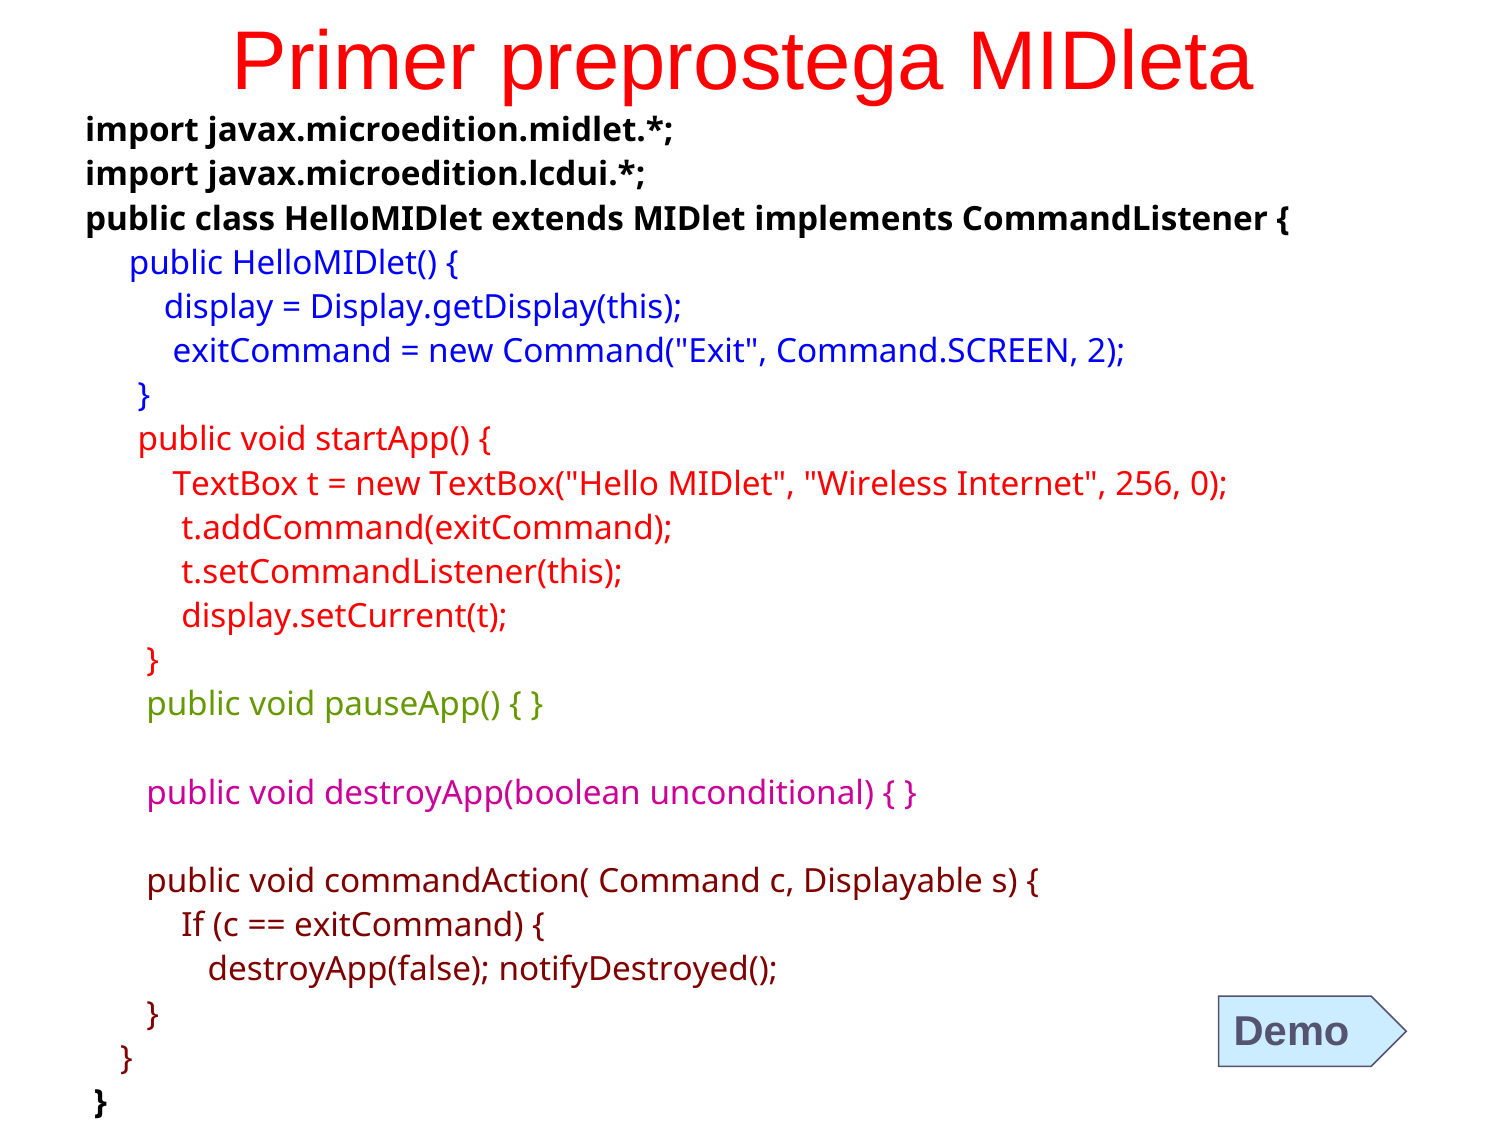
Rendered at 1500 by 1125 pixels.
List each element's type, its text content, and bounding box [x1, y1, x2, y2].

title Primer preprostega MIDleta [105, 0, 1381, 105]
text_box Demo [1218, 996, 1407, 1067]
list import javax.microedition.midlet.*; import javax.microedition.lcdui.*; public class HelloMIDlet extends MIDlet implements CommandListener { public HelloMIDlet() { display = Display.getDisplay(this); exitCommand = new Command("Exit", Command.SCREEN, 2); } public void startApp() { TextBox t = new TextBox("Hello MIDlet", "Wireless Internet", 256, 0); t.addCommand(exitCommand); t.setCommandListener(this); display.setCurrent(t); } public void pauseApp() { } public void destroyApp(boolean unconditional) { } public void commandAction( Command c, Displayable s) { If (c == exitCommand) { destroyApp(false); notifyDestroyed(); } } } [70, 105, 1454, 1125]
